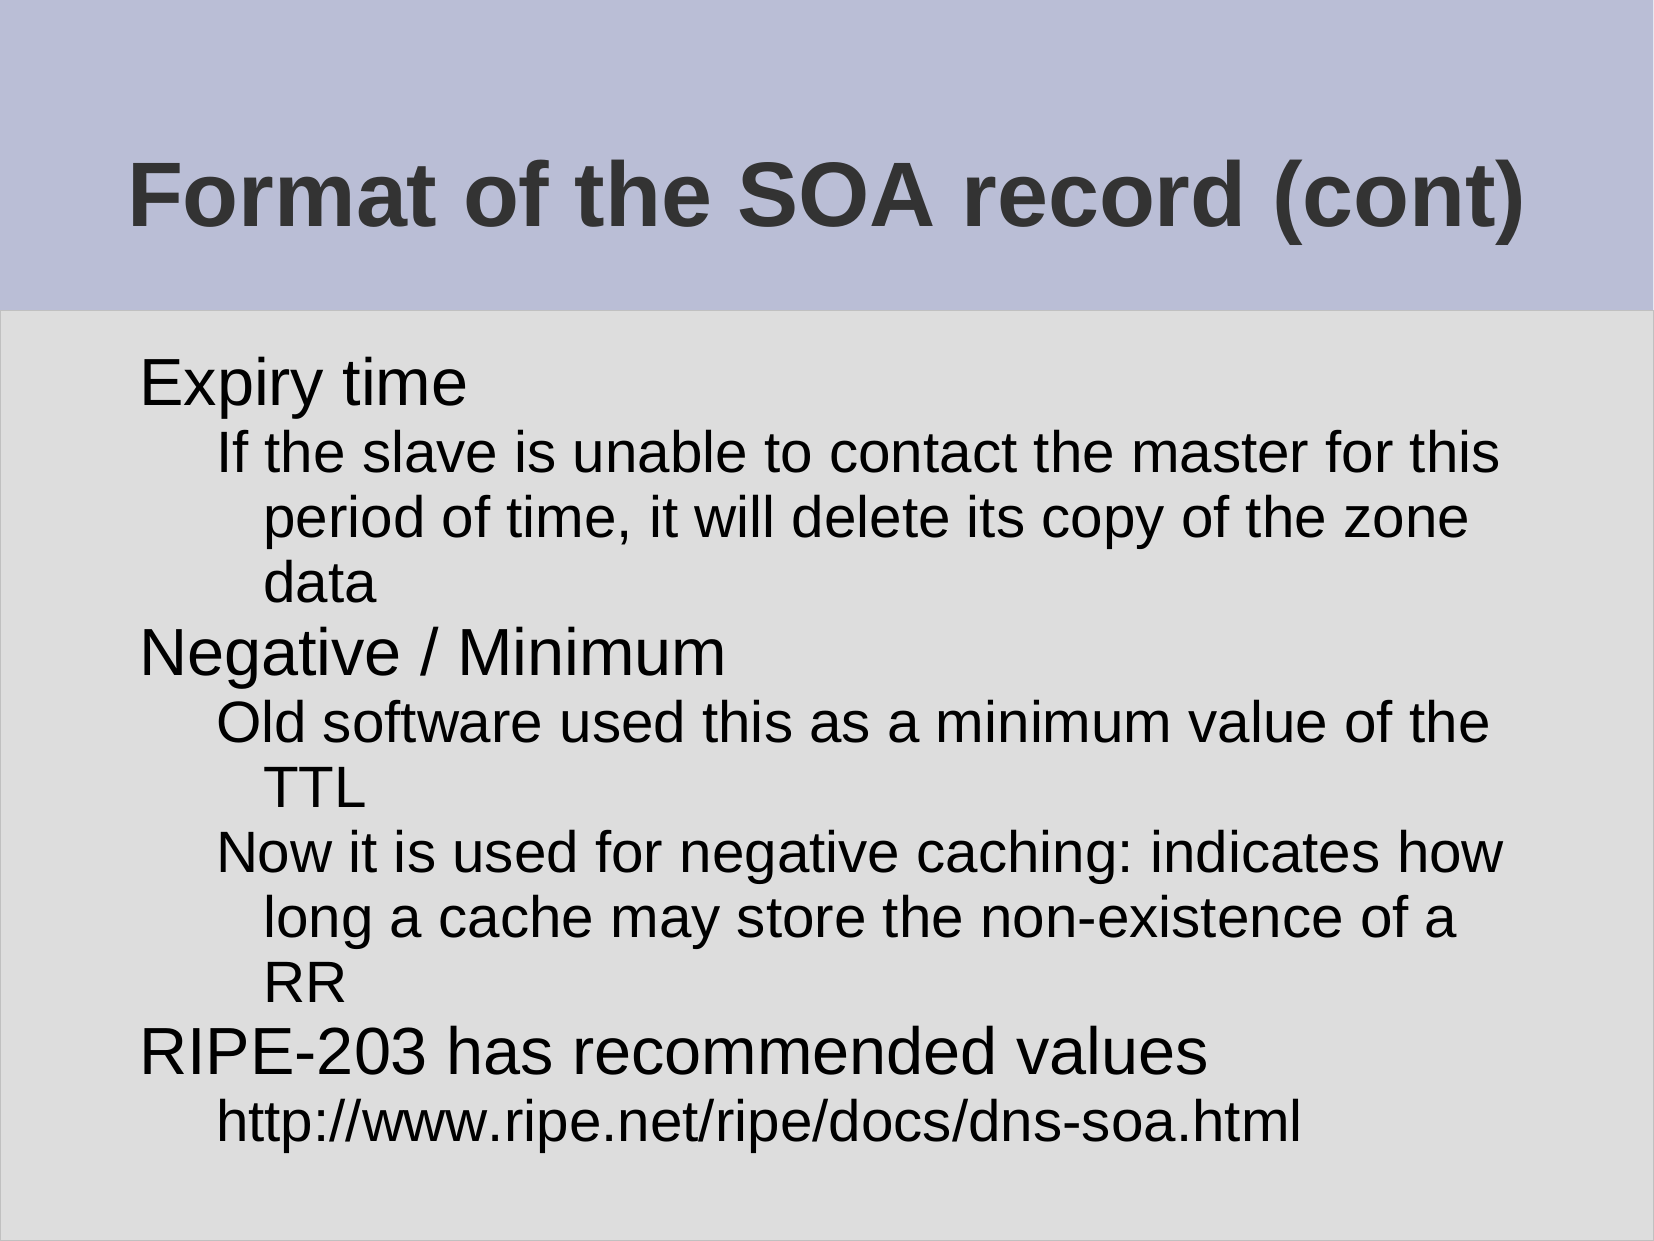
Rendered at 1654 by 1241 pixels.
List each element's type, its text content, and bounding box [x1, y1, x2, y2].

list Expiry time If the slave is unable to contact the master for this period of time, it will delete its copy of the zone data Negative / Minimum Old software used this as a minimum value of the TTL Now it is used for negative caching: indicates how long a cache may store the non-existence of a RR RIPE-203 has recommended values http://www.ripe.net/ripe/docs/dns-soa.html [121, 344, 1534, 1158]
title Format of the SOA record (cont) [121, 91, 1534, 299]
